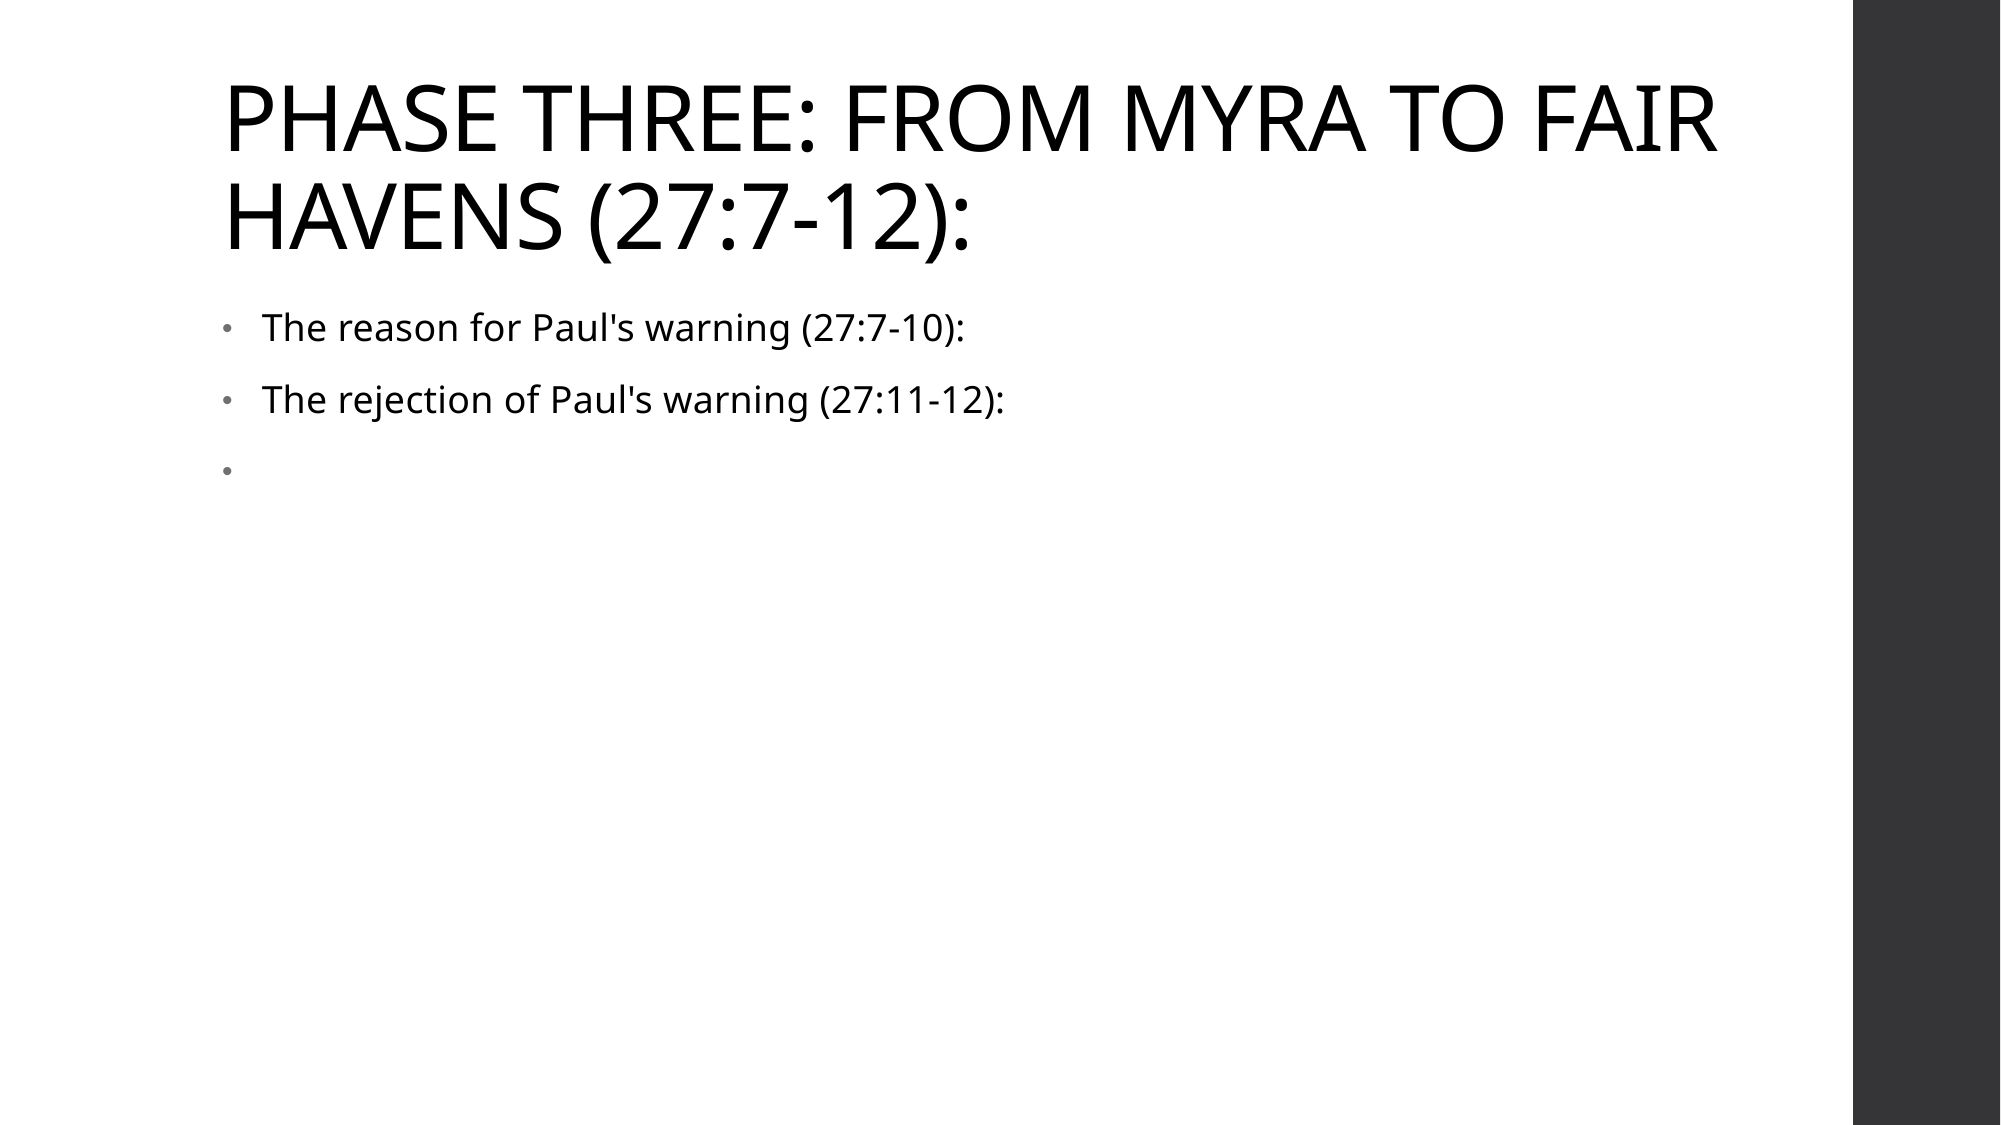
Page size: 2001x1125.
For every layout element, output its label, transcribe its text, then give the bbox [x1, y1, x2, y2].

title PHASE THREE: FROM MYRA TO FAIR HAVENS (27:7-12): [206, 60, 1797, 278]
list The reason for Paul's warning (27:7-10): The rejection of Paul's warning (27:11-12): [206, 299, 1617, 1014]
